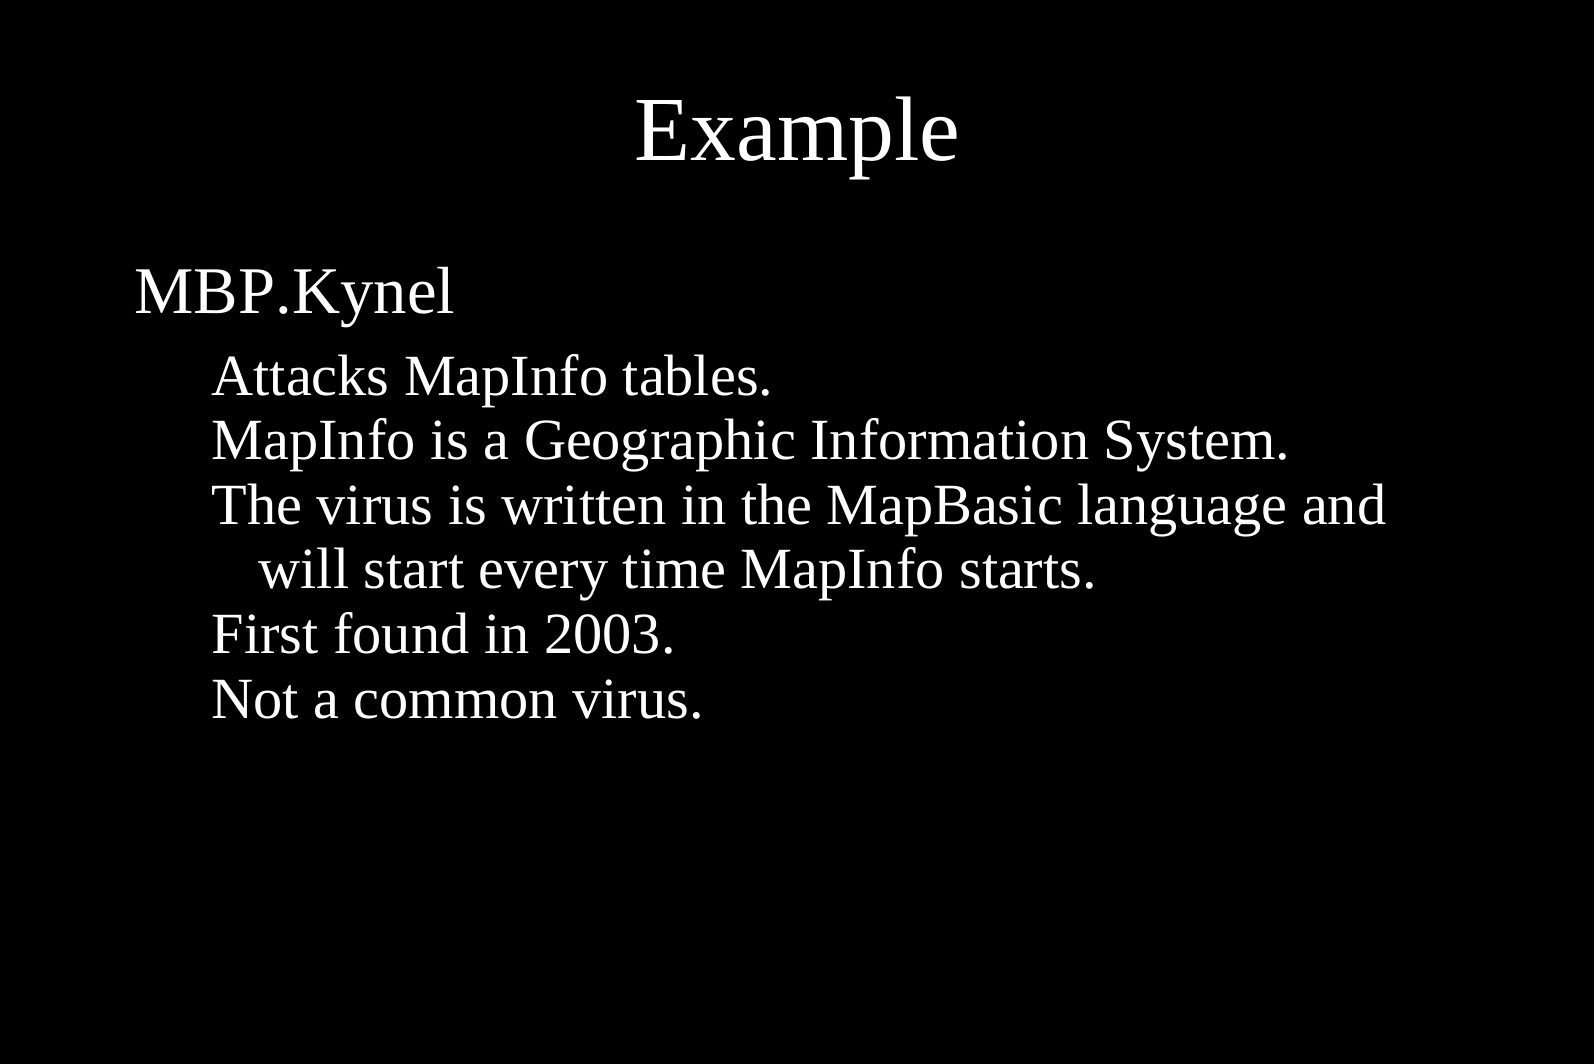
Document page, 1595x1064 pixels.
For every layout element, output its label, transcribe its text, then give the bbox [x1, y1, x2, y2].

title Example [117, 40, 1479, 219]
list MBP.Kynel Attacks MapInfo tables. MapInfo is a Geographic Information System. The virus is written in the MapBasic language and will start every time MapInfo starts. First found in 2003. Not a common virus. [117, 254, 1479, 1064]
